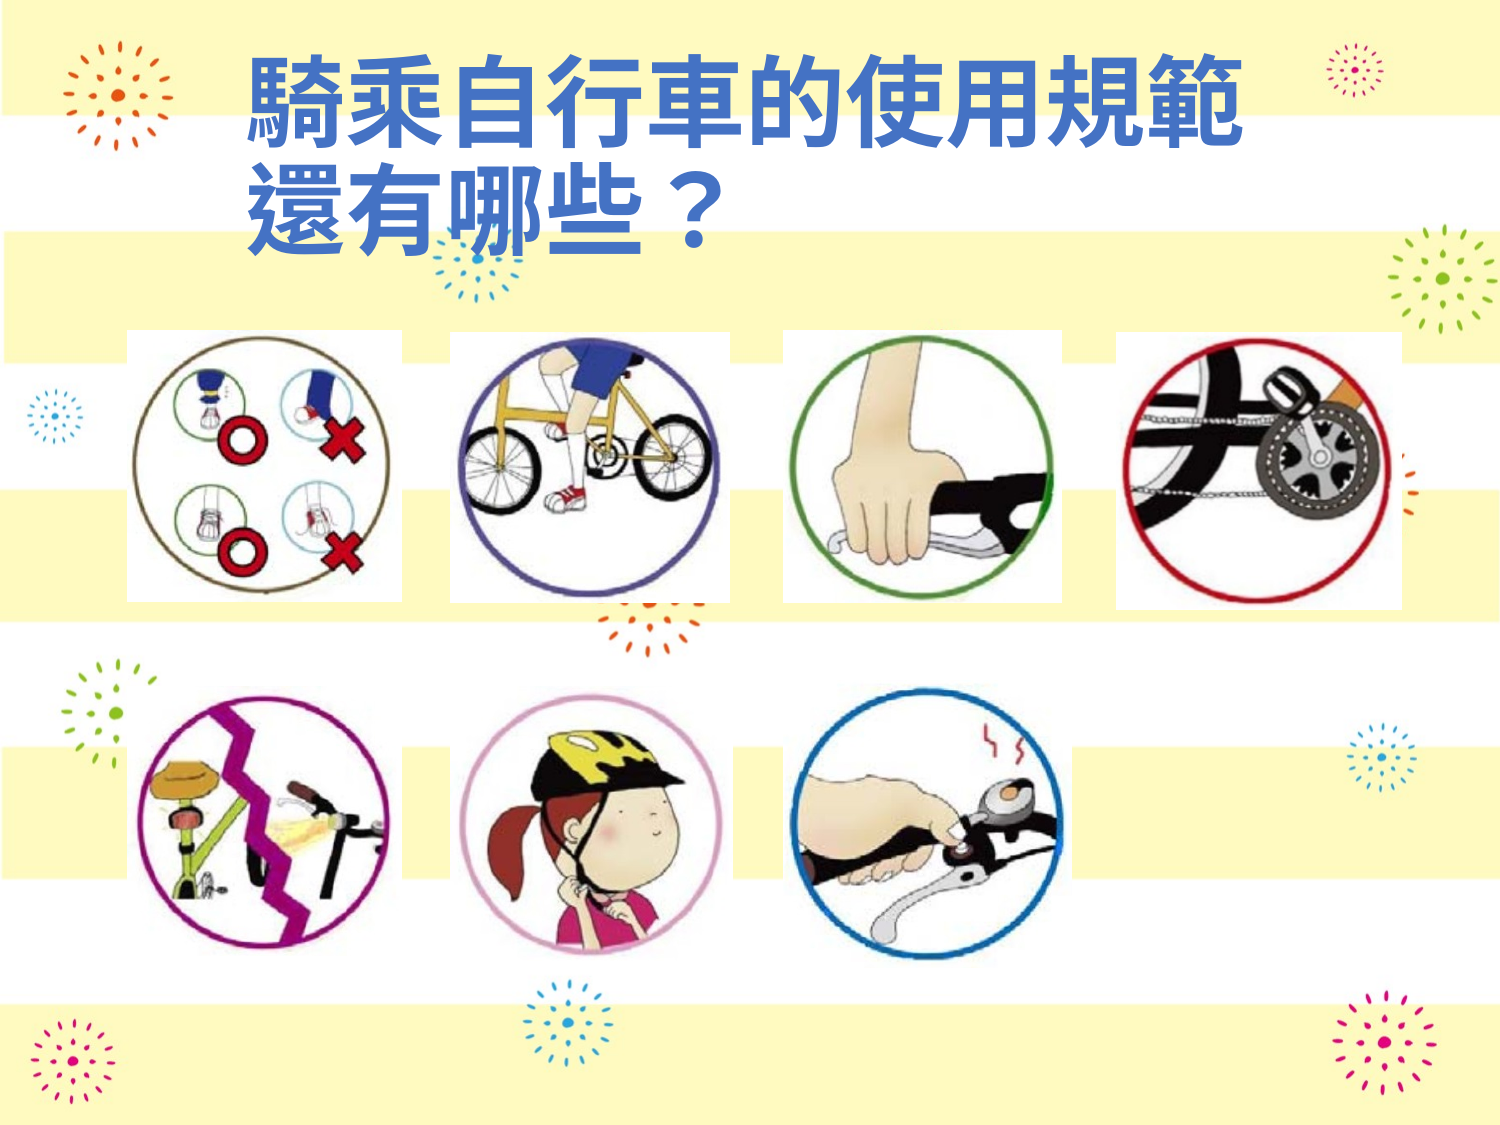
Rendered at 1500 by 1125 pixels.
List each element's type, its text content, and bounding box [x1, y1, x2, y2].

picture [0, 0, 1500, 1125]
title 騎乘自行車的使用規範 還有哪些？ [230, 52, 1306, 270]
